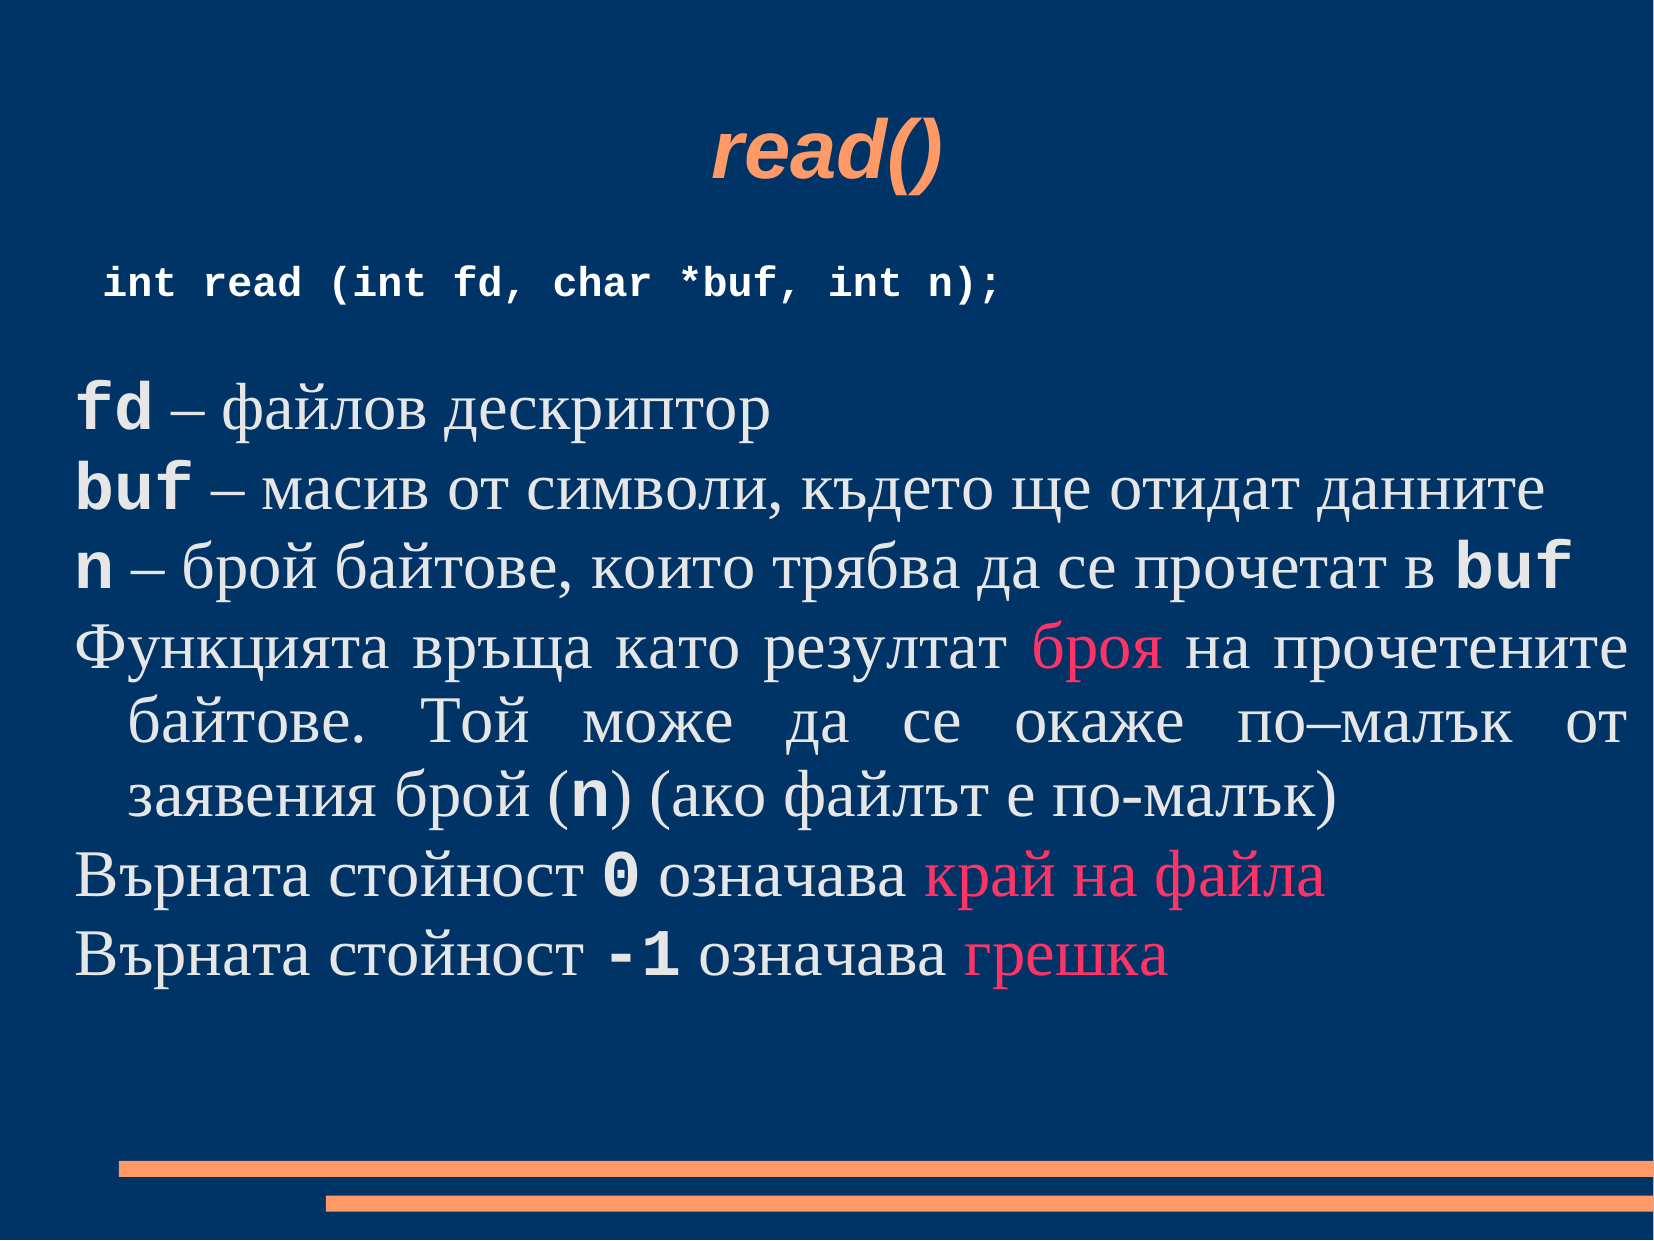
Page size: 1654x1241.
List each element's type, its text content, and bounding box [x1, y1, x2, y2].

text_box int read (int fd, char *buf, int n); [87, 254, 1312, 317]
list fd – файлов дескриптор buf – масив от символи, където ще отидат данните n – брой байтове, които трябва да се прочетат в buf Функцията връща като резултат броя на прочетените байтове. Той може да се окаже по–малък от заявения брой (n) (ако файлът е по-малък) Върната стойност 0 означава край на файла Върната стойност -1 означава грешка [56, 370, 1630, 997]
title read() [121, 46, 1534, 254]
